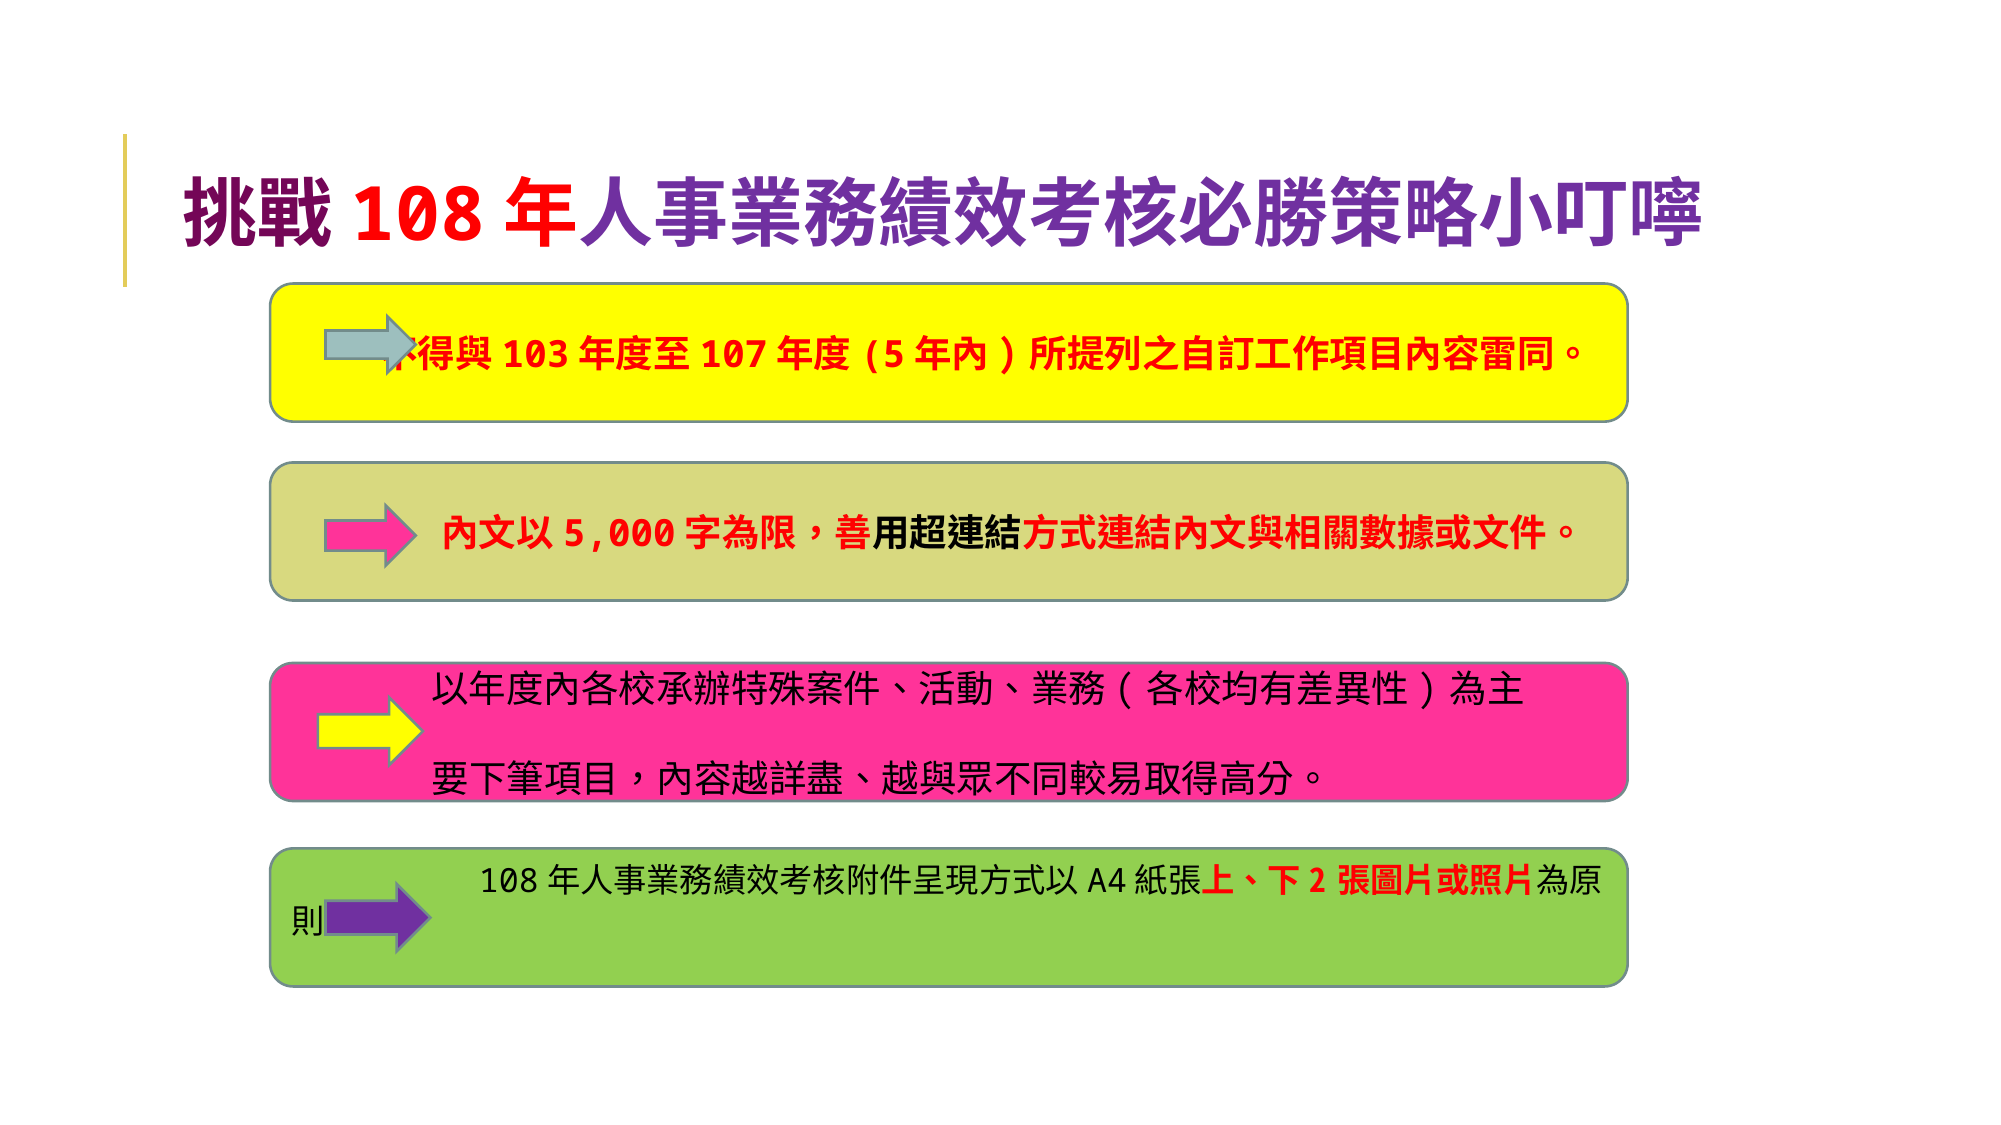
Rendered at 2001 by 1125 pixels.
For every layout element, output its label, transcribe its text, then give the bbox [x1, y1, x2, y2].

text_box 不得與103年度至107年度(5年內)所提列之自訂工作項目內容雷同。 [270, 283, 1628, 422]
text_box [325, 883, 431, 952]
text_box 以年度內各校承辦特殊案件、活動、業務(各校均有差異性)為主 要下筆項目，內容越詳盡、越與眾不同較易取得高分。 [270, 662, 1628, 802]
text_box 108年人事業務績效考核附件呈現方式以A4紙張上、下2張圖片或照片為原則。 [270, 848, 1628, 987]
list [167, 375, 1763, 1035]
text_box [325, 505, 416, 566]
text_box [325, 316, 416, 373]
title 挑戰108年人事業務績效考核必勝策略小叮嚀 [167, 96, 1763, 342]
text_box [317, 697, 423, 766]
text_box 內文以5,000字為限，善用超連結方式連結內文與相關數據或文件。 [270, 462, 1628, 601]
